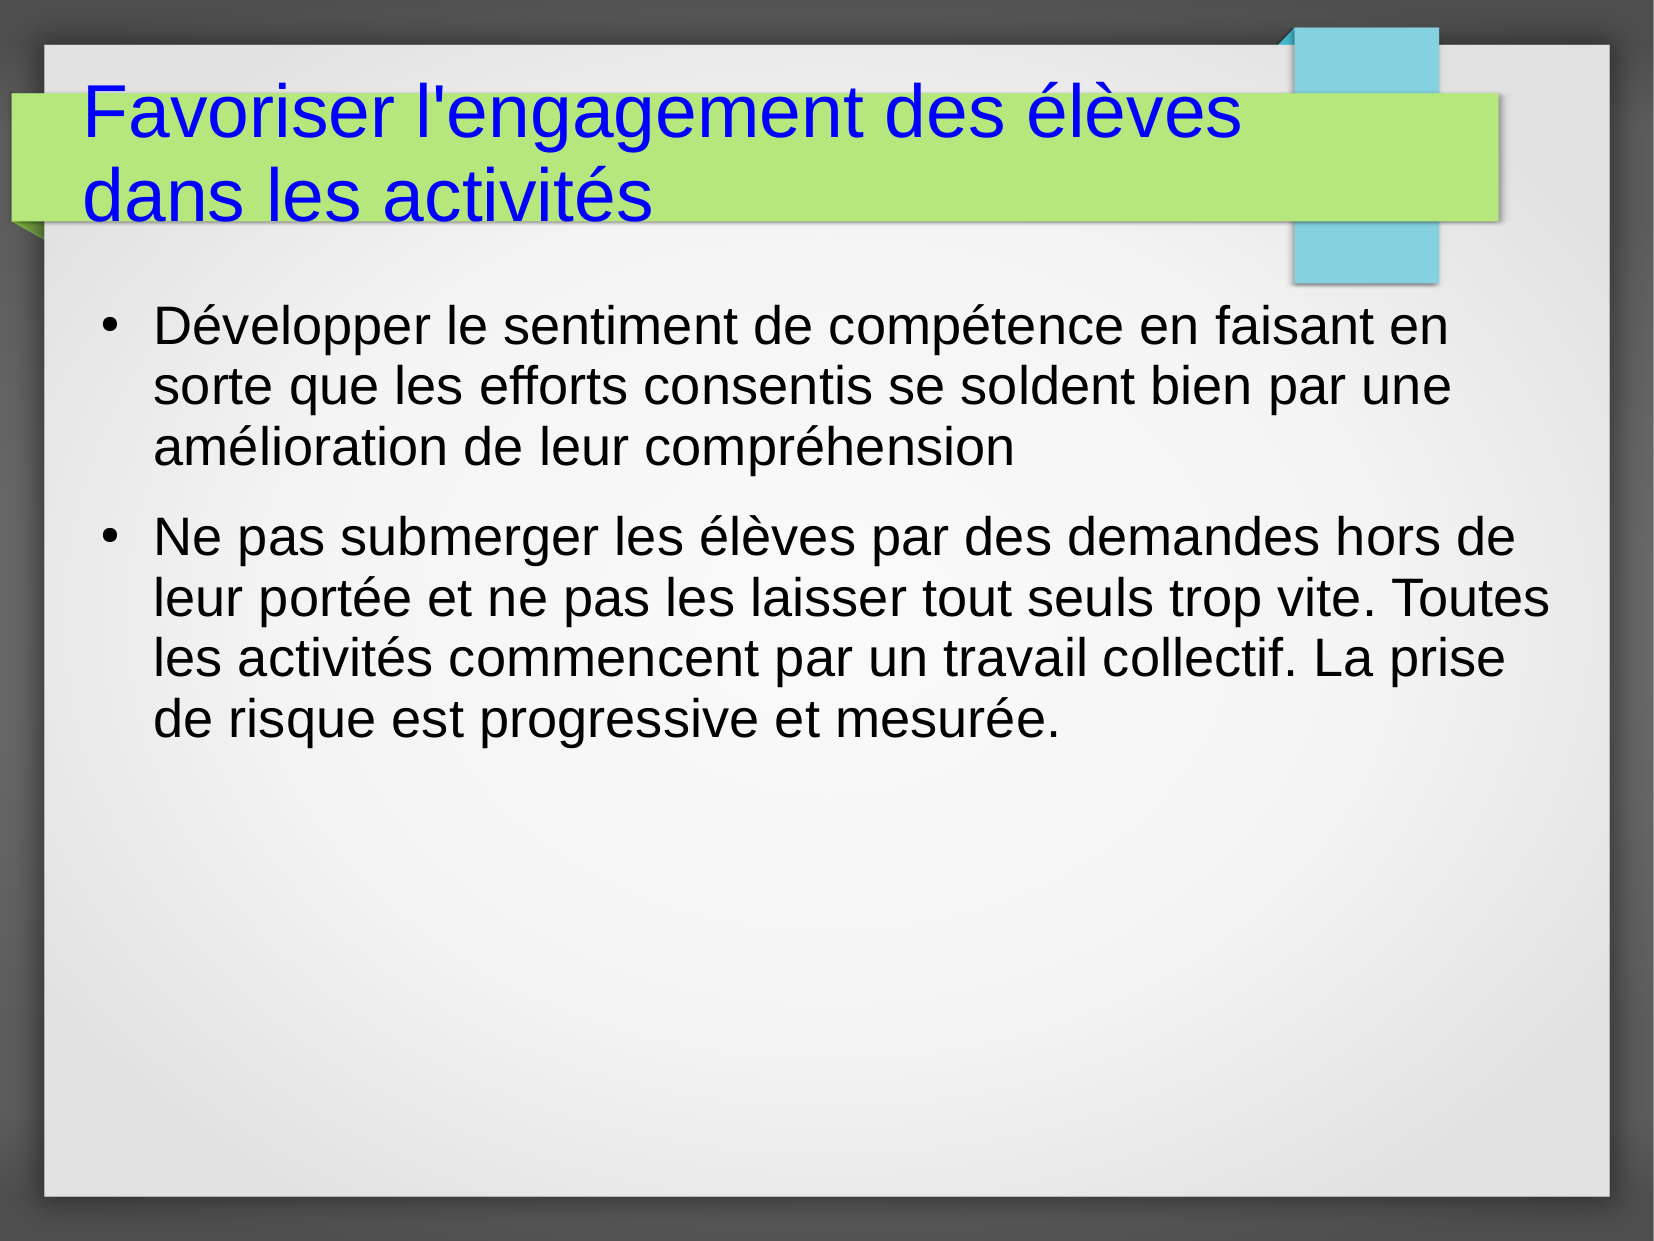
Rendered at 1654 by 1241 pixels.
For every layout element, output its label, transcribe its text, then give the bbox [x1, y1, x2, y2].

picture [0, 0, 1654, 1241]
title Favoriser l'engagement des élèves dans les activités [82, 69, 1264, 238]
list Développer le sentiment de compétence en faisant en sorte que les efforts consentis se soldent bien par une amélioration de leur compréhension Ne pas submerger les élèves par des demandes hors de leur portée et ne pas les laisser tout seuls trop vite. Toutes les activités commencent par un travail collectif. La prise de risque est progressive et mesurée. [82, 295, 1571, 1015]
